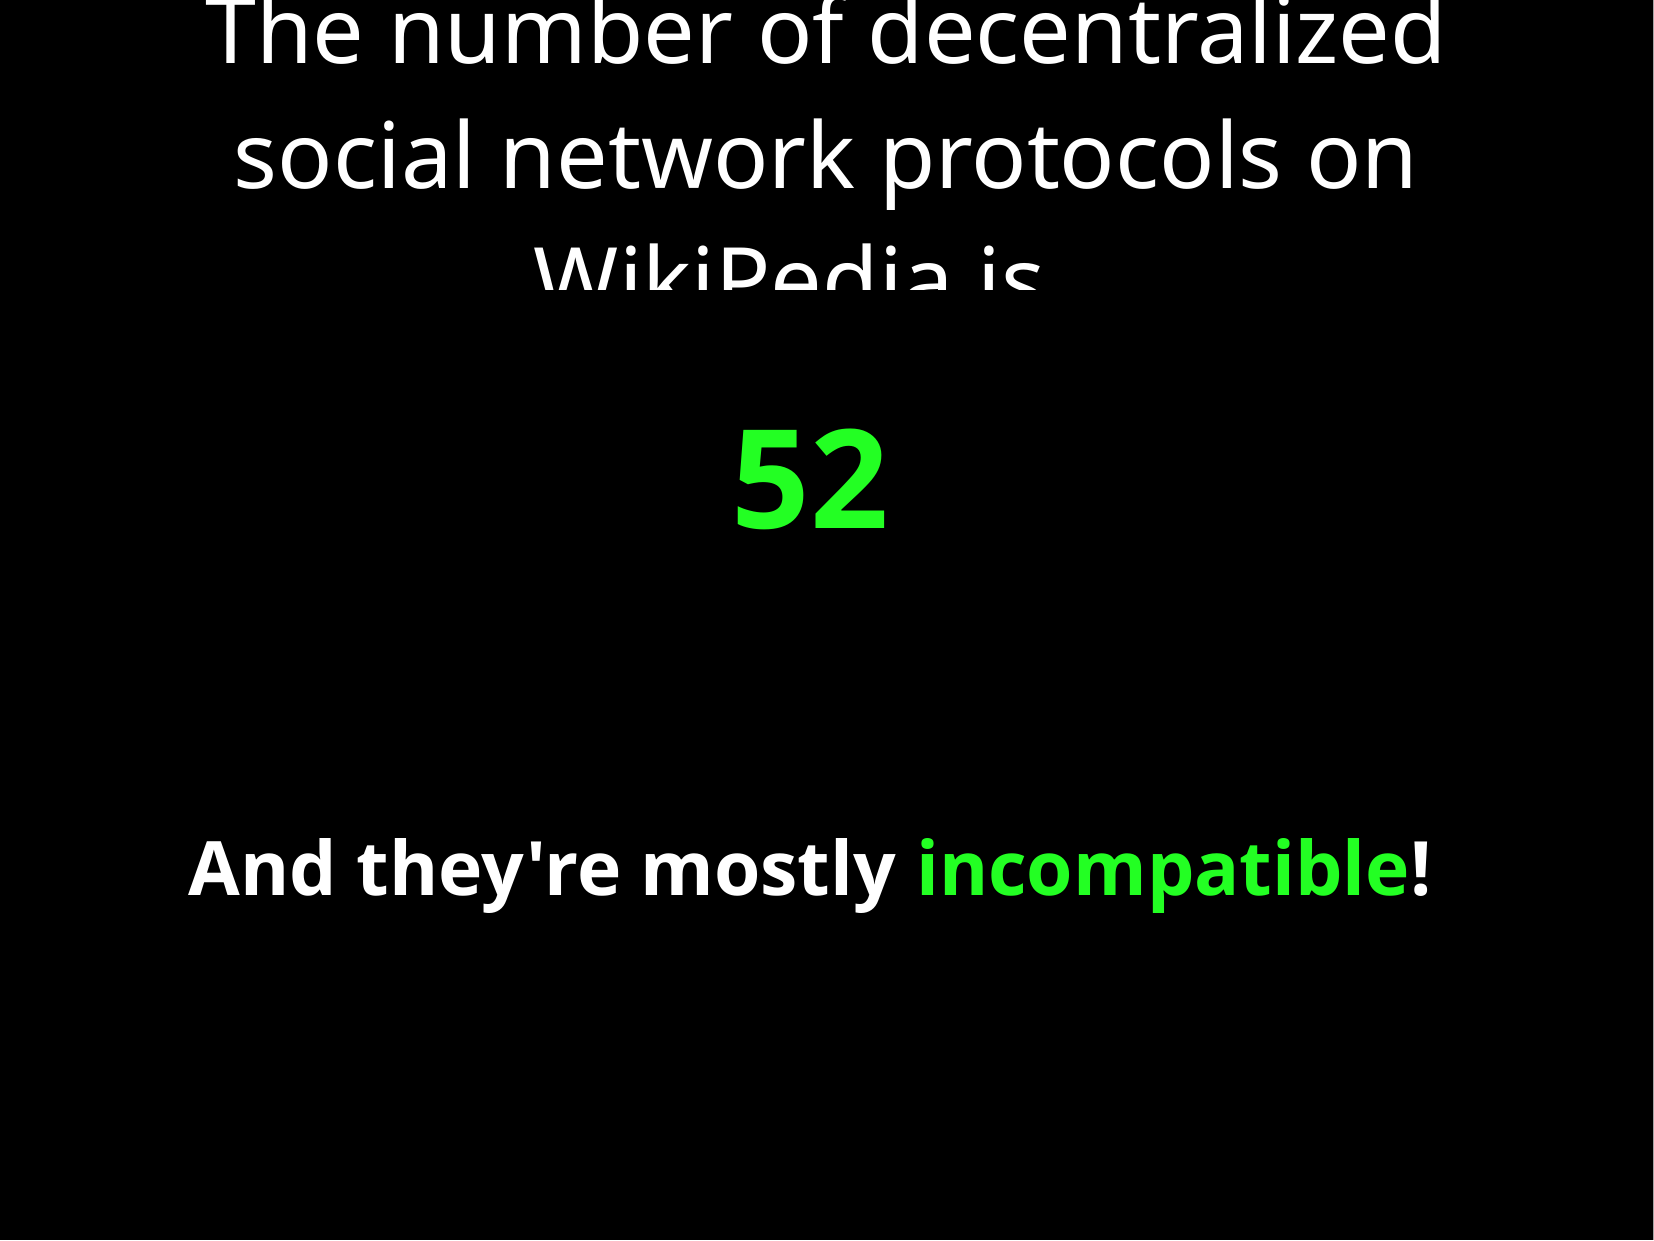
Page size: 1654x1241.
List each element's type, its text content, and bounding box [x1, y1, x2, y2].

title The number of decentralized social network protocols on WikiPedia is... [82, 49, 1571, 257]
list 52 And they're mostly incompatible! [82, 290, 1538, 1010]
